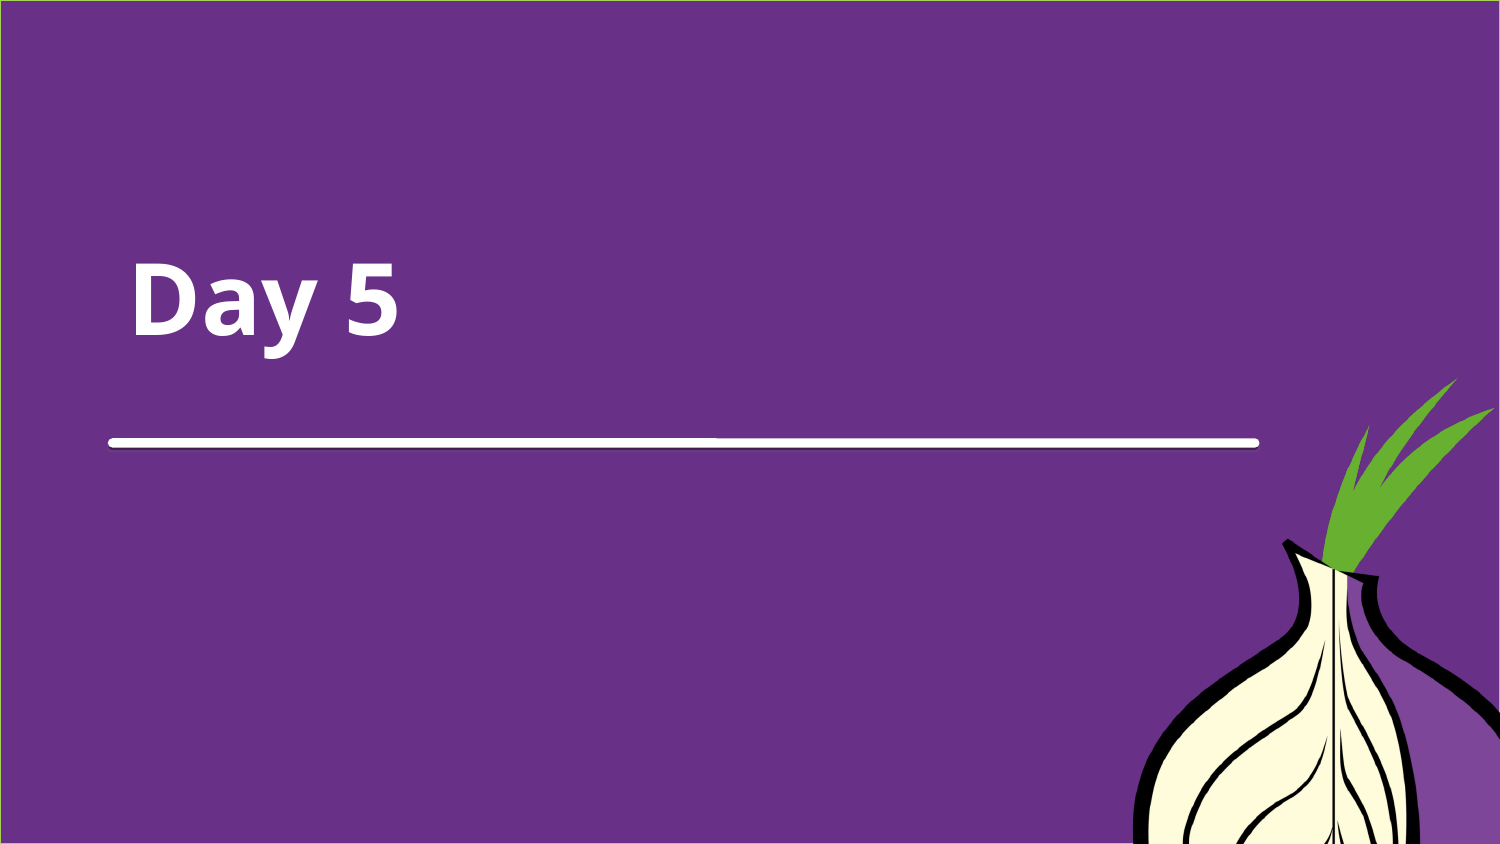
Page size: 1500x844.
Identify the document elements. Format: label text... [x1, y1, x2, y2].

picture [1122, 377, 1500, 844]
text_box Day 5 [112, 148, 1388, 443]
